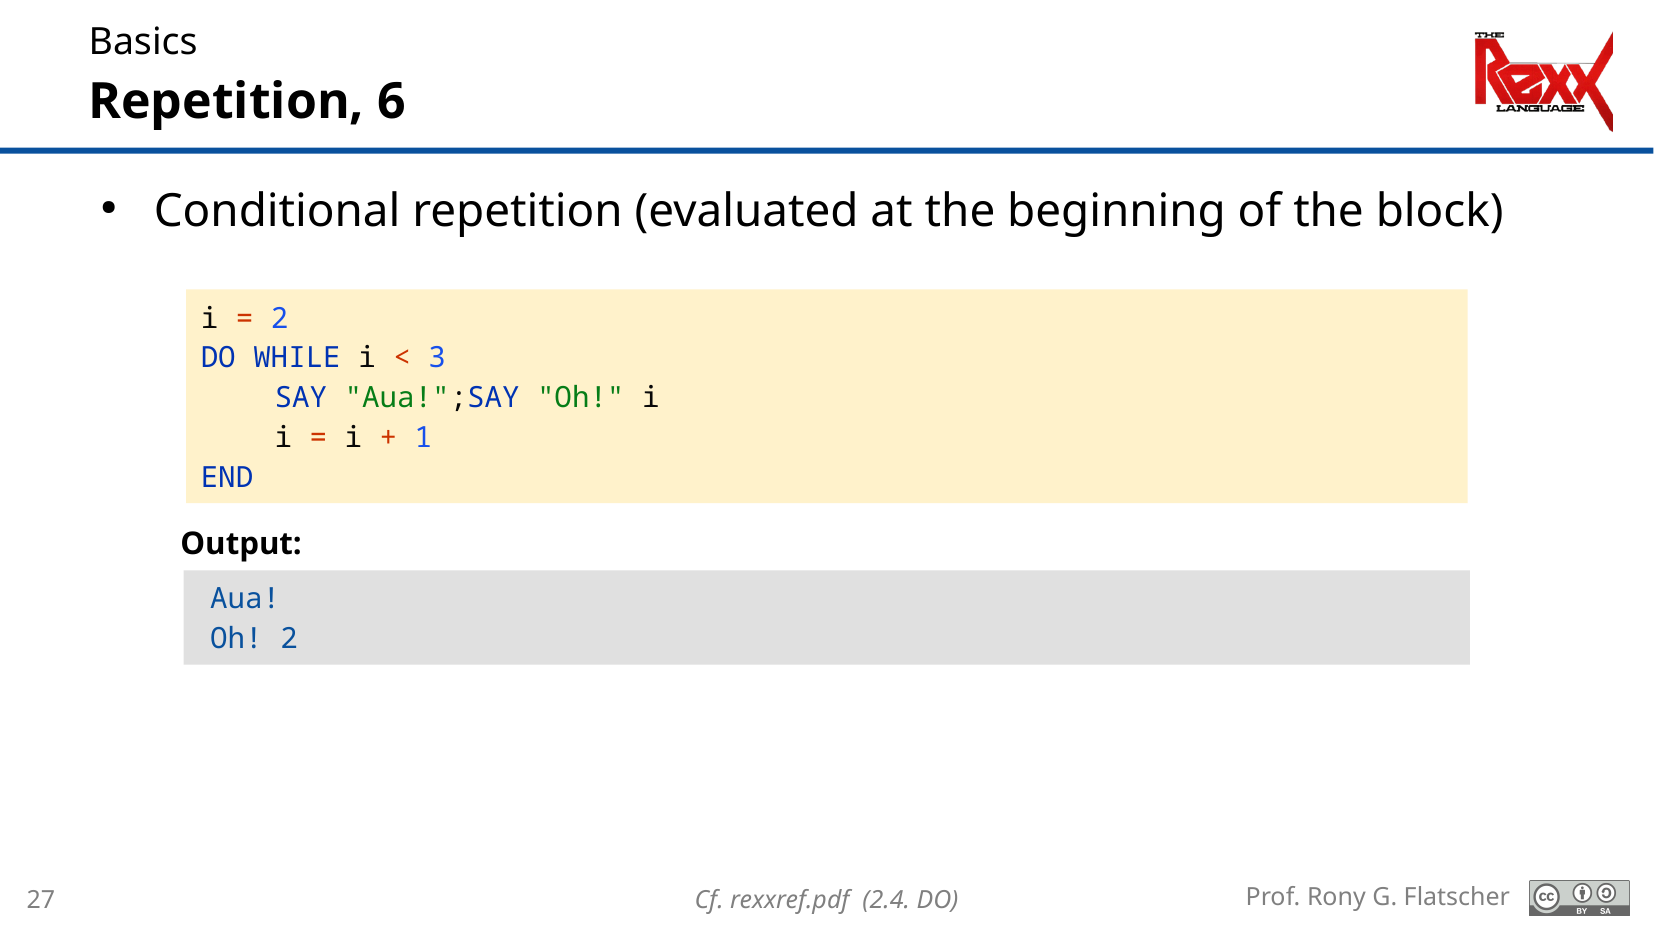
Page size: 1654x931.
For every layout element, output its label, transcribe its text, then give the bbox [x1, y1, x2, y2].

text_box i = 2 DO WHILE i < 3 SAY "Aua!";SAY "Oh!" i i = i + 1 END [186, 289, 1468, 495]
list Conditional repetition (evaluated at the beginning of the block) [82, 177, 1571, 266]
text_box Cf. rexxref.pdf (2.4. DO) [0, 874, 1654, 922]
text_box Aua! Oh! 2 [183, 570, 1470, 662]
text_box Output: [165, 513, 332, 570]
title Basics Repetition, 6 [29, 0, 1654, 148]
